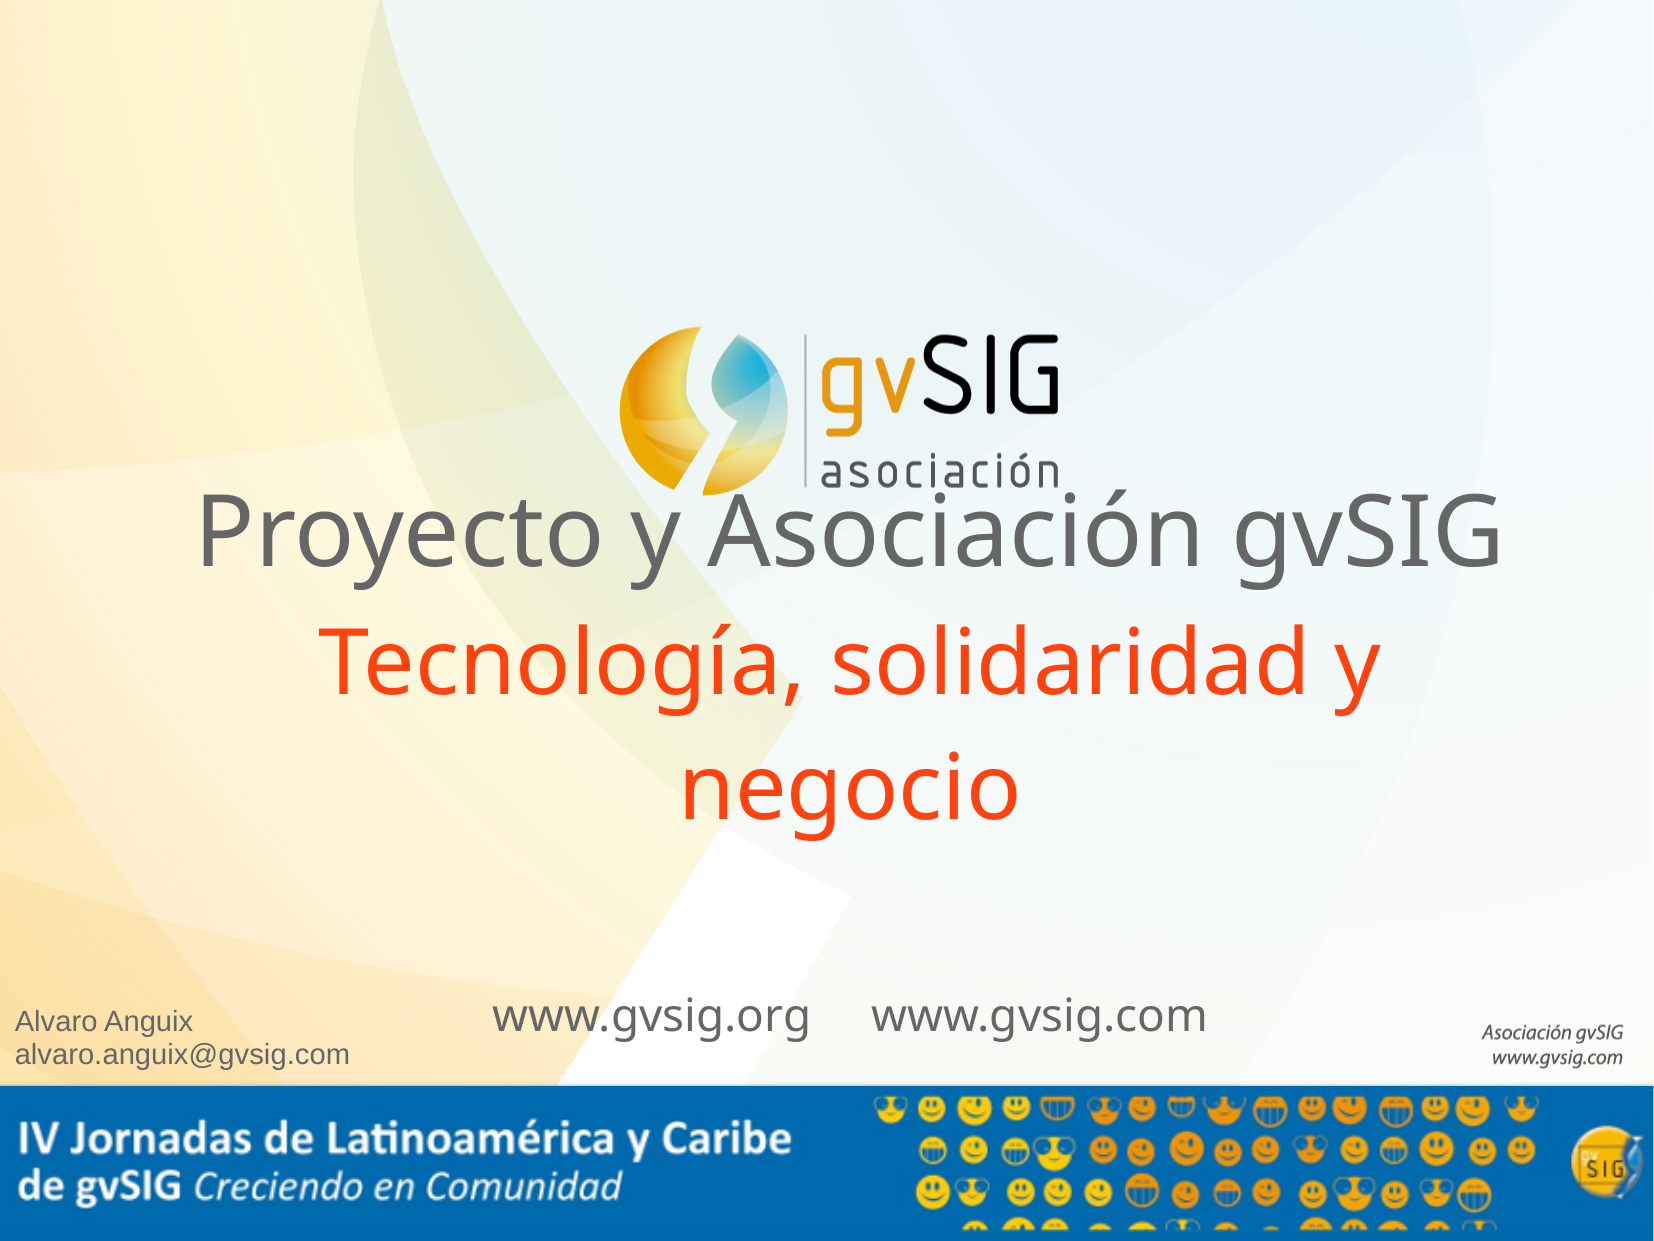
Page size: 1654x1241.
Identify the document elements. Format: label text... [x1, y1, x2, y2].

text_box Alvaro Anguix alvaro.anguix@gvsig.com [0, 998, 384, 1079]
picture [213, 502, 237, 507]
title Proyecto y Asociación gvSIG Tecnología, solidaridad y negocio www.gvsig.org www.gvsig.com [135, 507, 1565, 1061]
picture [0, 0, 1654, 1241]
